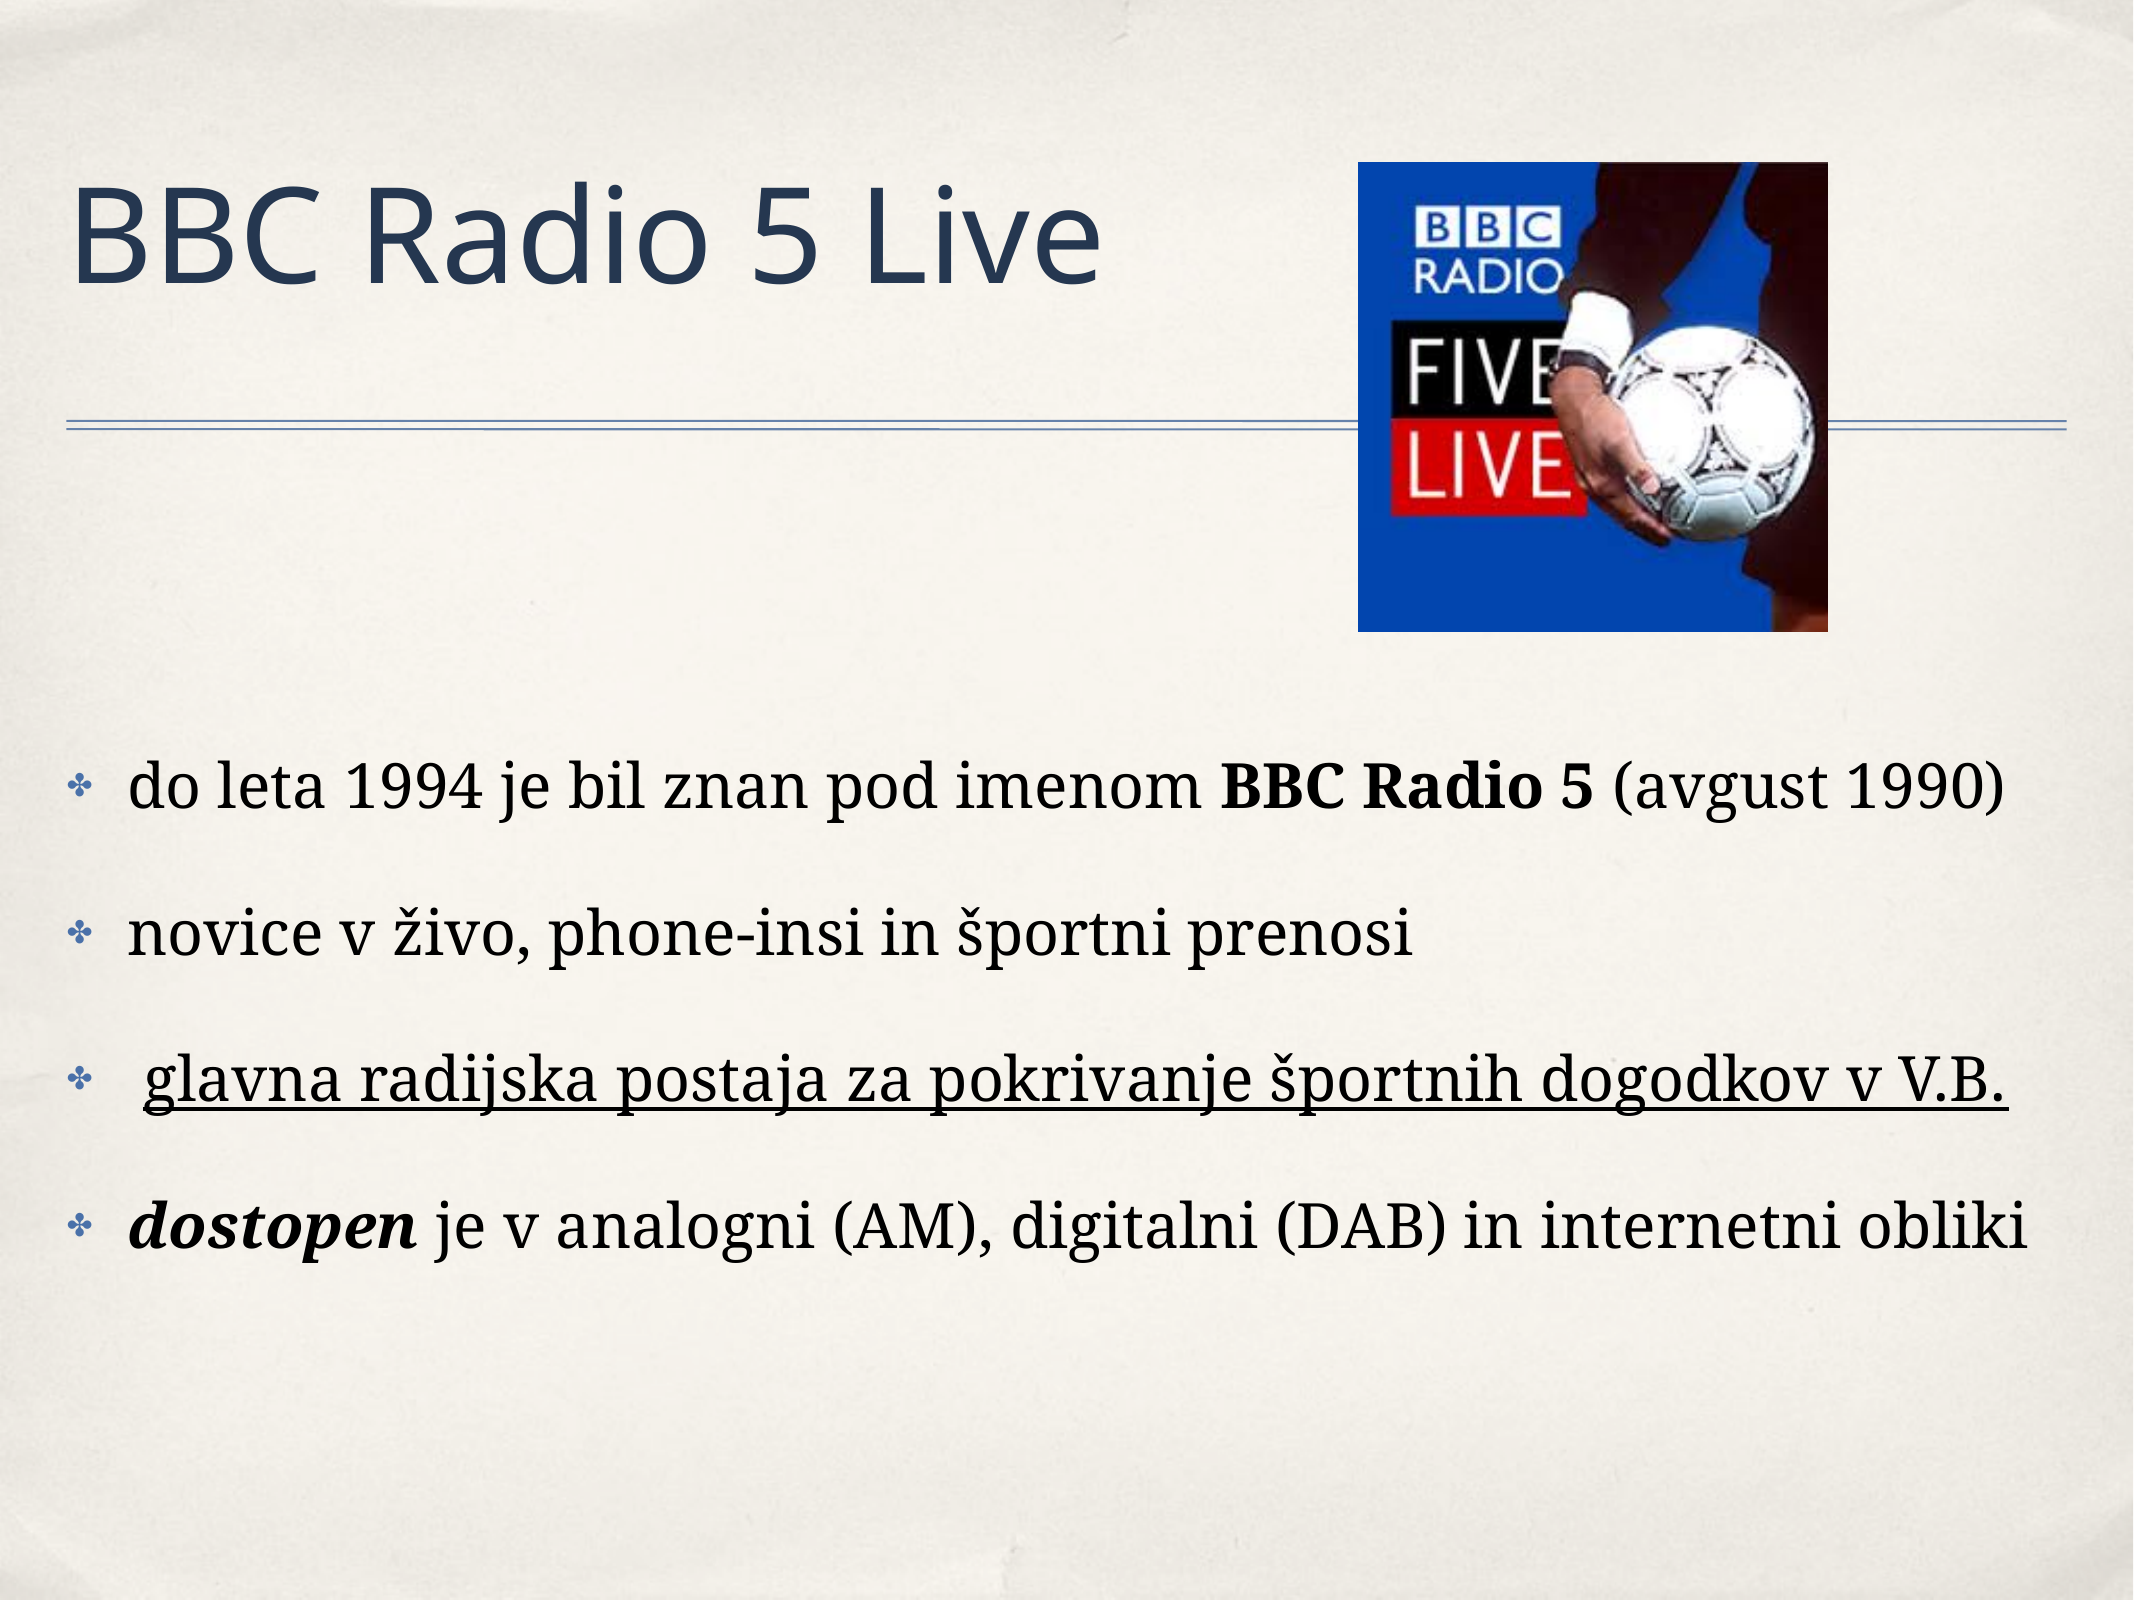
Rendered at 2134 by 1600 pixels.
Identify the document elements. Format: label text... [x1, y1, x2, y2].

title BBC Radio 5 Live [58, 32, 2075, 448]
list do leta 1994 je bil znan pod imenom BBC Radio 5 (avgust 1990) novice v živo, phone-insi in športni prenosi glavna radijska postaja za pokrivanje športnih dogodkov v V.B. dostopen je v analogni (AM), digitalni (DAB) in internetni obliki [58, 448, 2075, 1568]
picture [0, 0, 2134, 1600]
